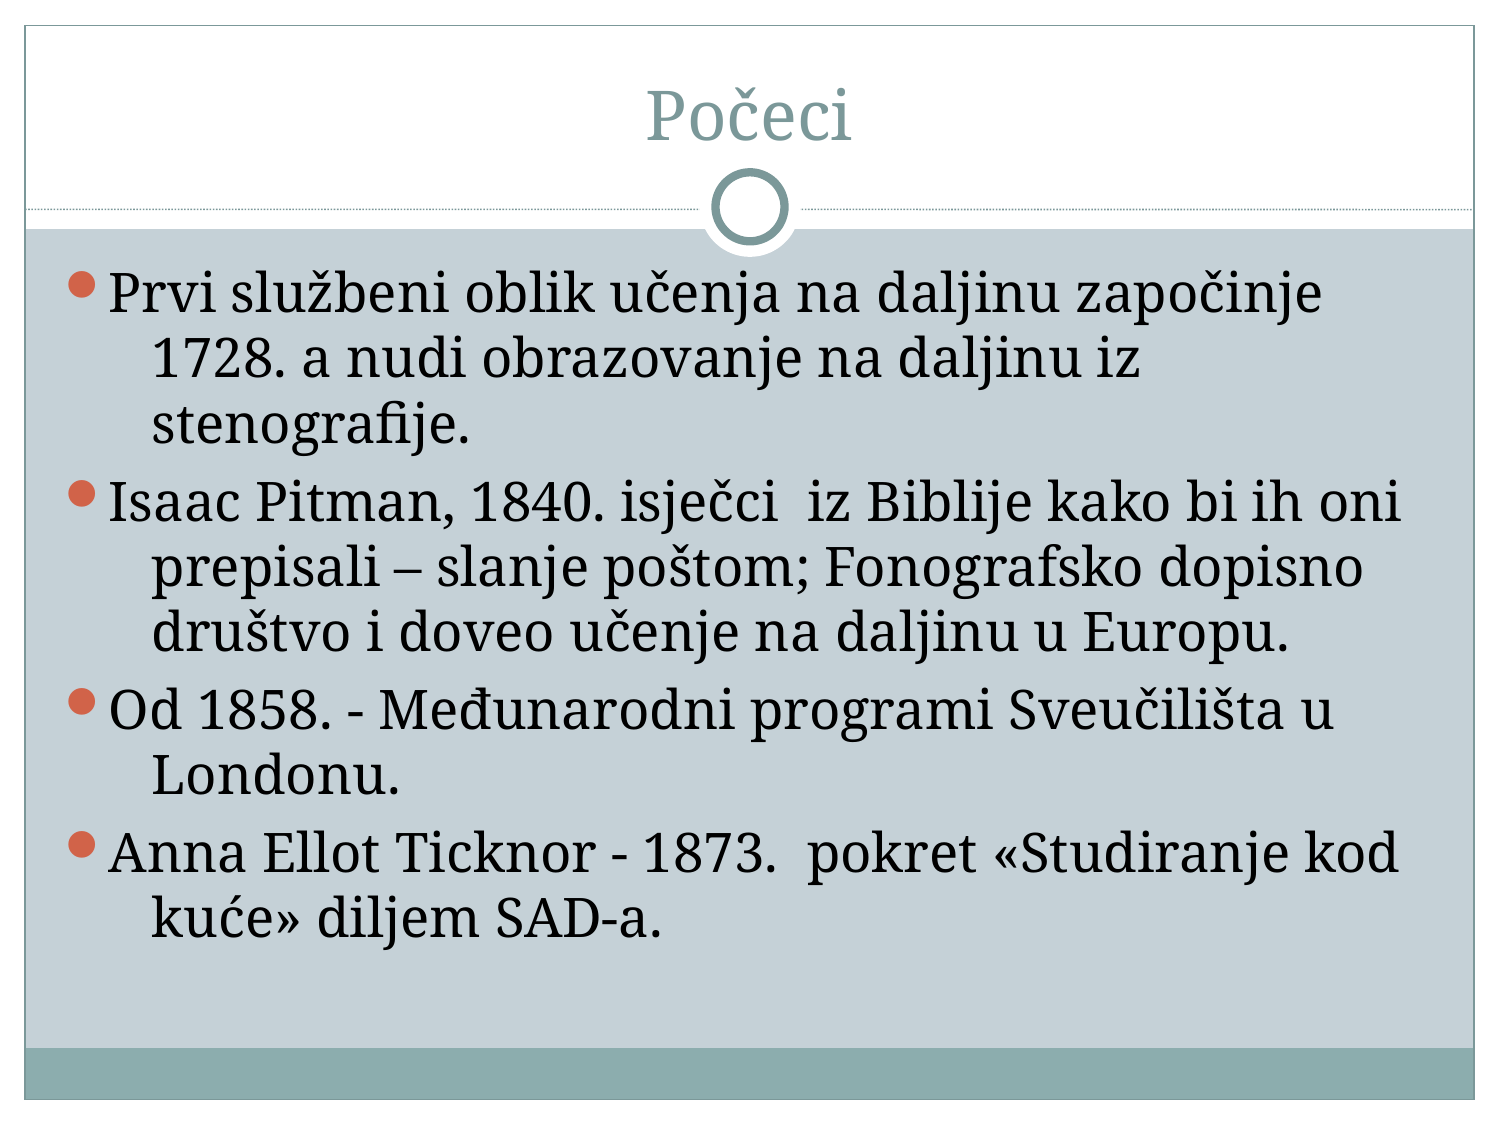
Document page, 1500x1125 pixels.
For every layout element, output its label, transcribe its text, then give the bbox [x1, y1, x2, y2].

title Počeci [49, 37, 1450, 162]
list Prvi službeni oblik učenja na daljinu započinje 1728. a nudi obrazovanje na daljinu iz stenografije. Isaac Pitman, 1840. isječci iz Biblije kako bi ih oni prepisali – slanje poštom; Fonografsko dopisno društvo i doveo učenje na daljinu u Europu. Od 1858. - Međunarodni programi Sveučilišta u Londonu. Anna Ellot Ticknor - 1873. pokret «Studiranje kod kuće» diljem SAD-a. [49, 250, 1445, 1001]
